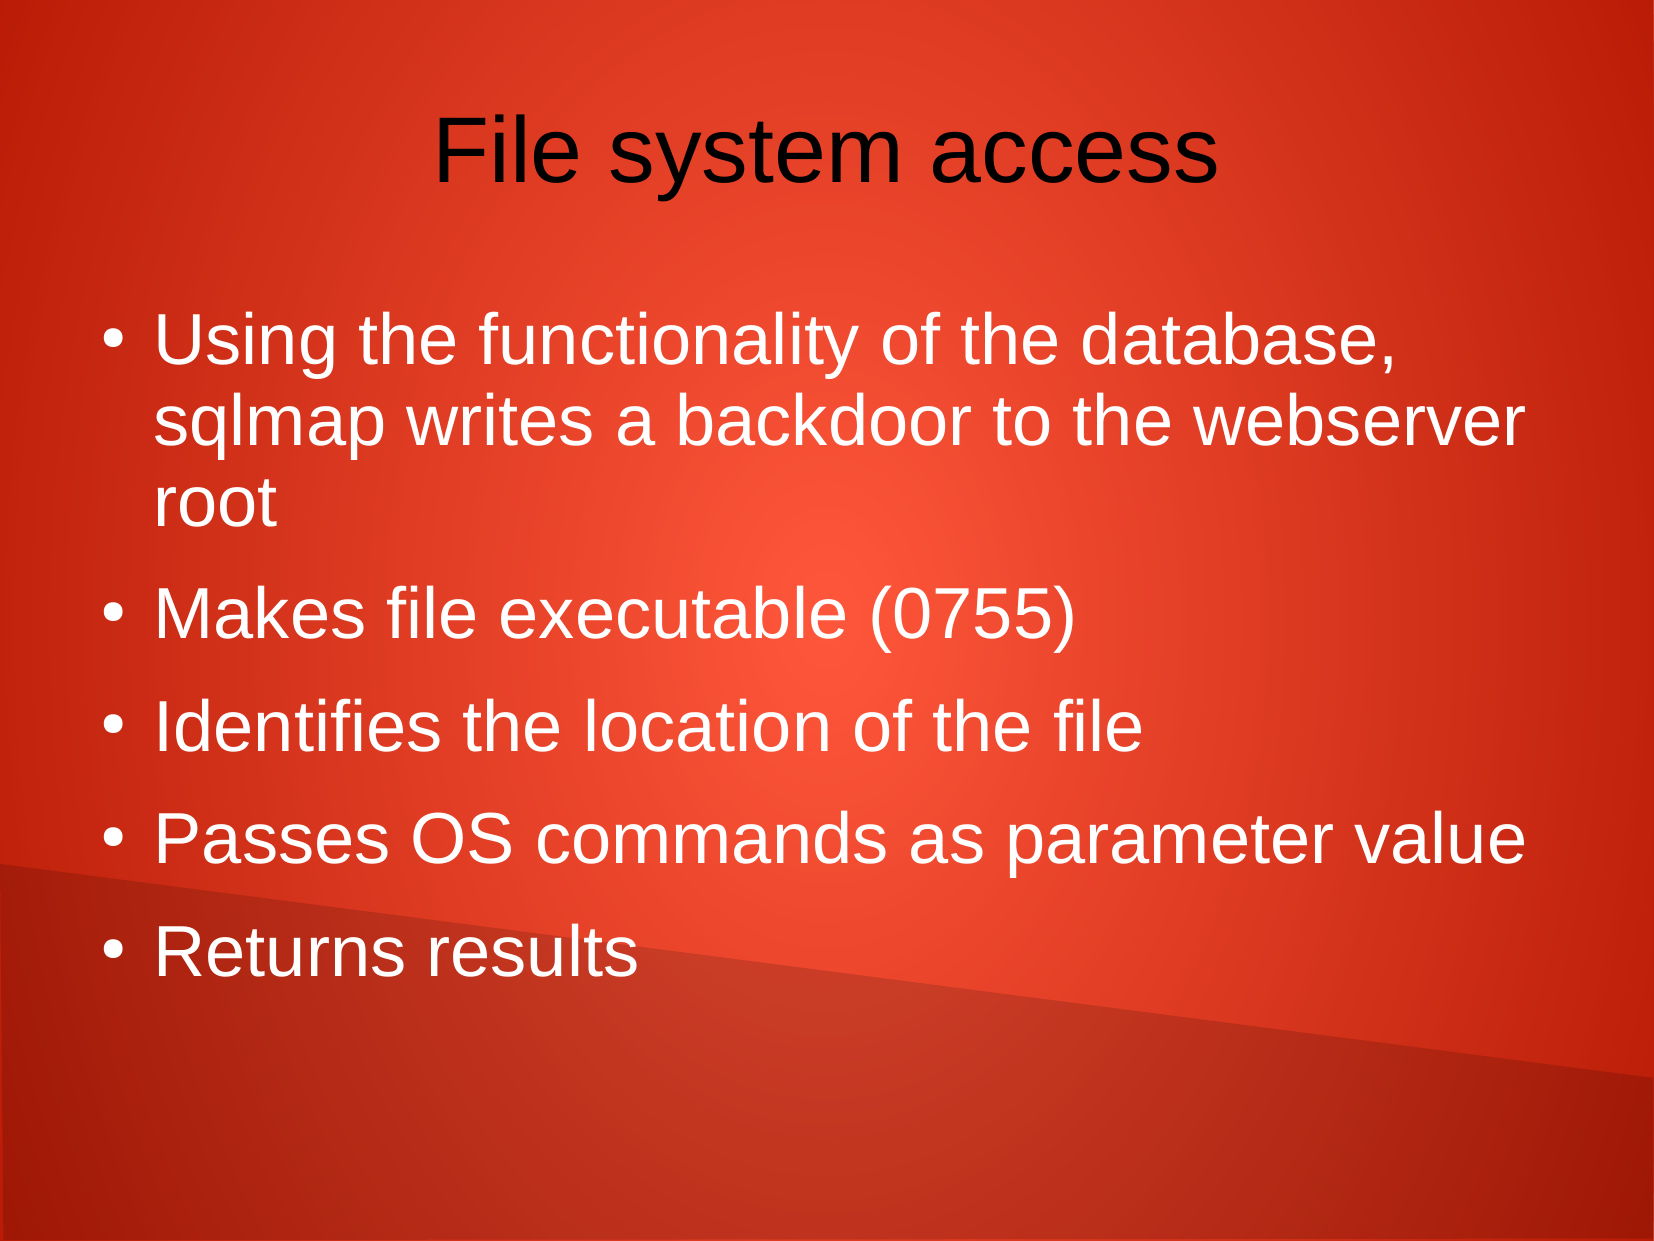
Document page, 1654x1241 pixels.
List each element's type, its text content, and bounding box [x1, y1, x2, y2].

list Using the functionality of the database, sqlmap writes a backdoor to the webserver root Makes file executable (0755) Identifies the location of the file Passes OS commands as parameter value Returns results [82, 299, 1571, 1019]
title File system access [82, 47, 1571, 252]
